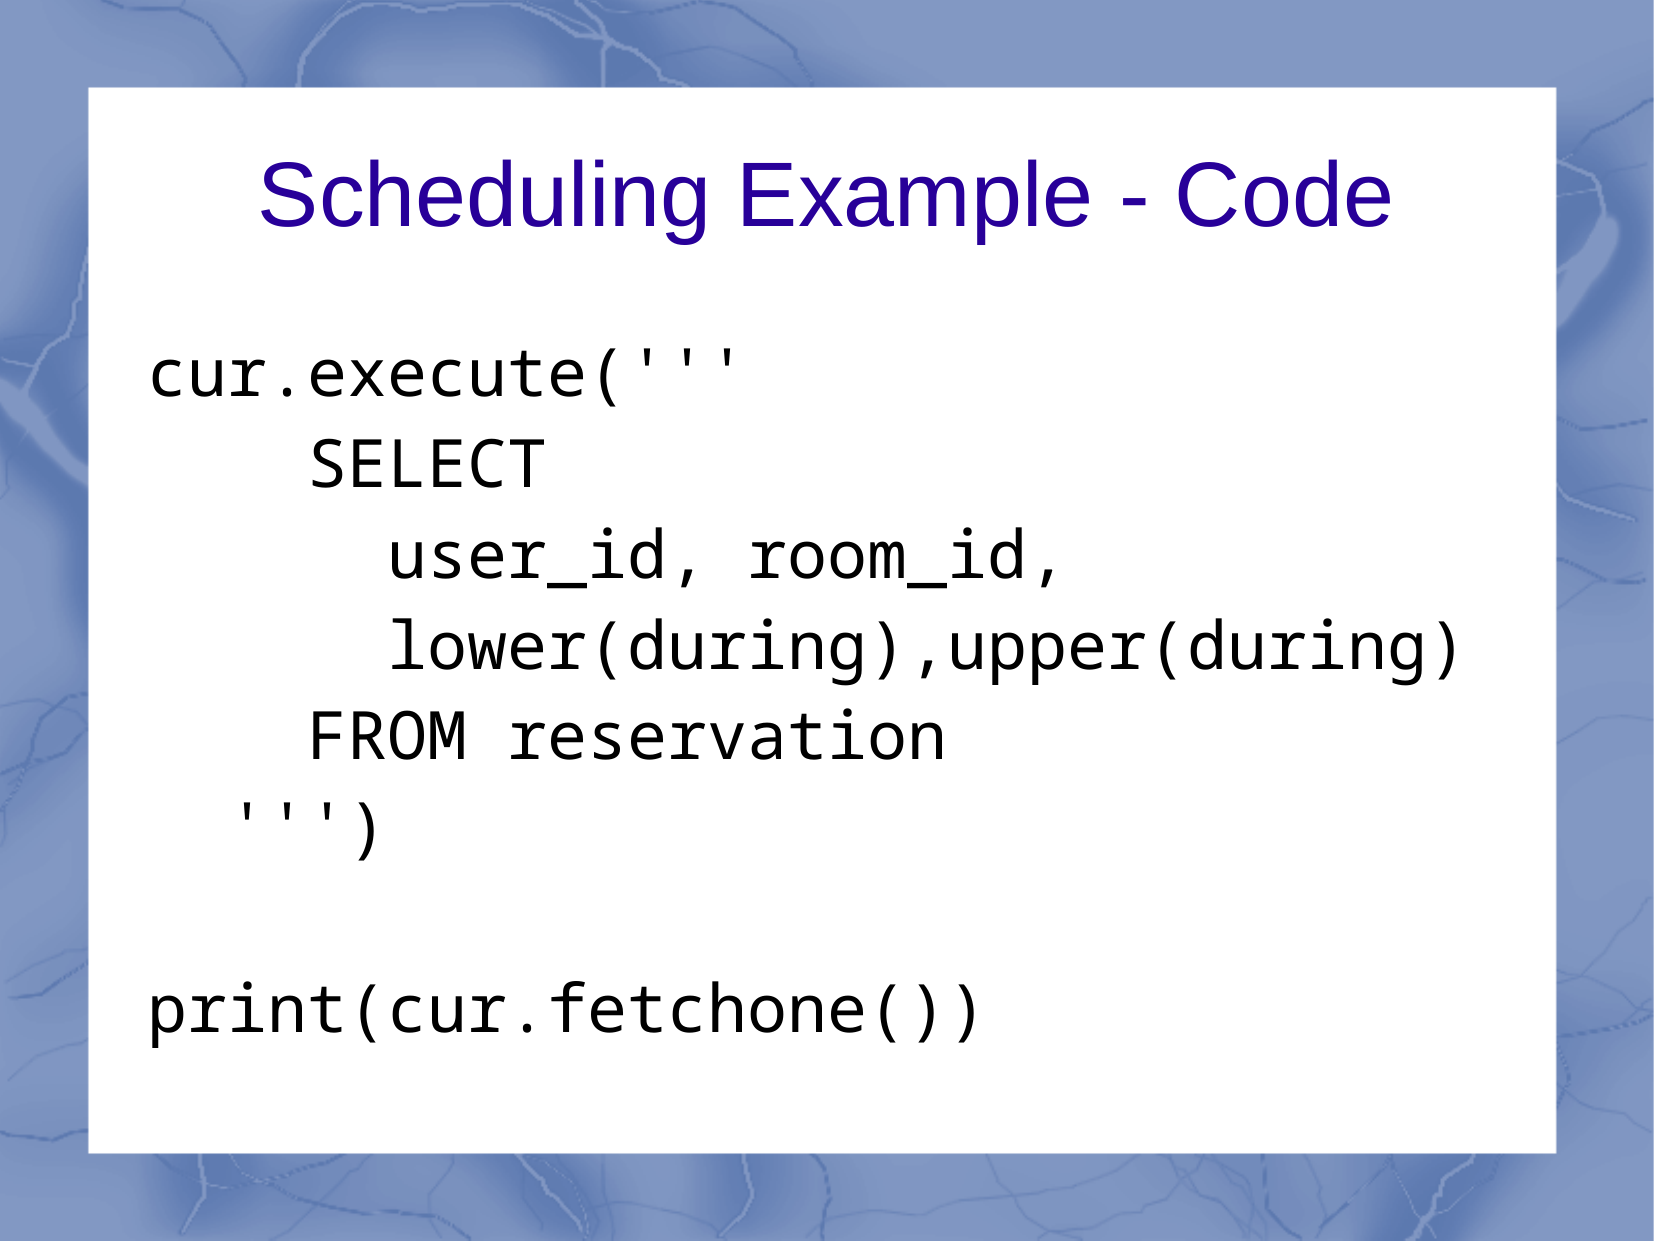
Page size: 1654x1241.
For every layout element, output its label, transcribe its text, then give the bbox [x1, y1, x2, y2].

picture [0, 0, 1654, 1241]
subtitle cur.execute(''' SELECT user_id, room_id, lower(during),upper(during) FROM reservation ''') print(cur.fetchone()) [147, 325, 1506, 1045]
title Scheduling Example - Code [118, 90, 1536, 298]
